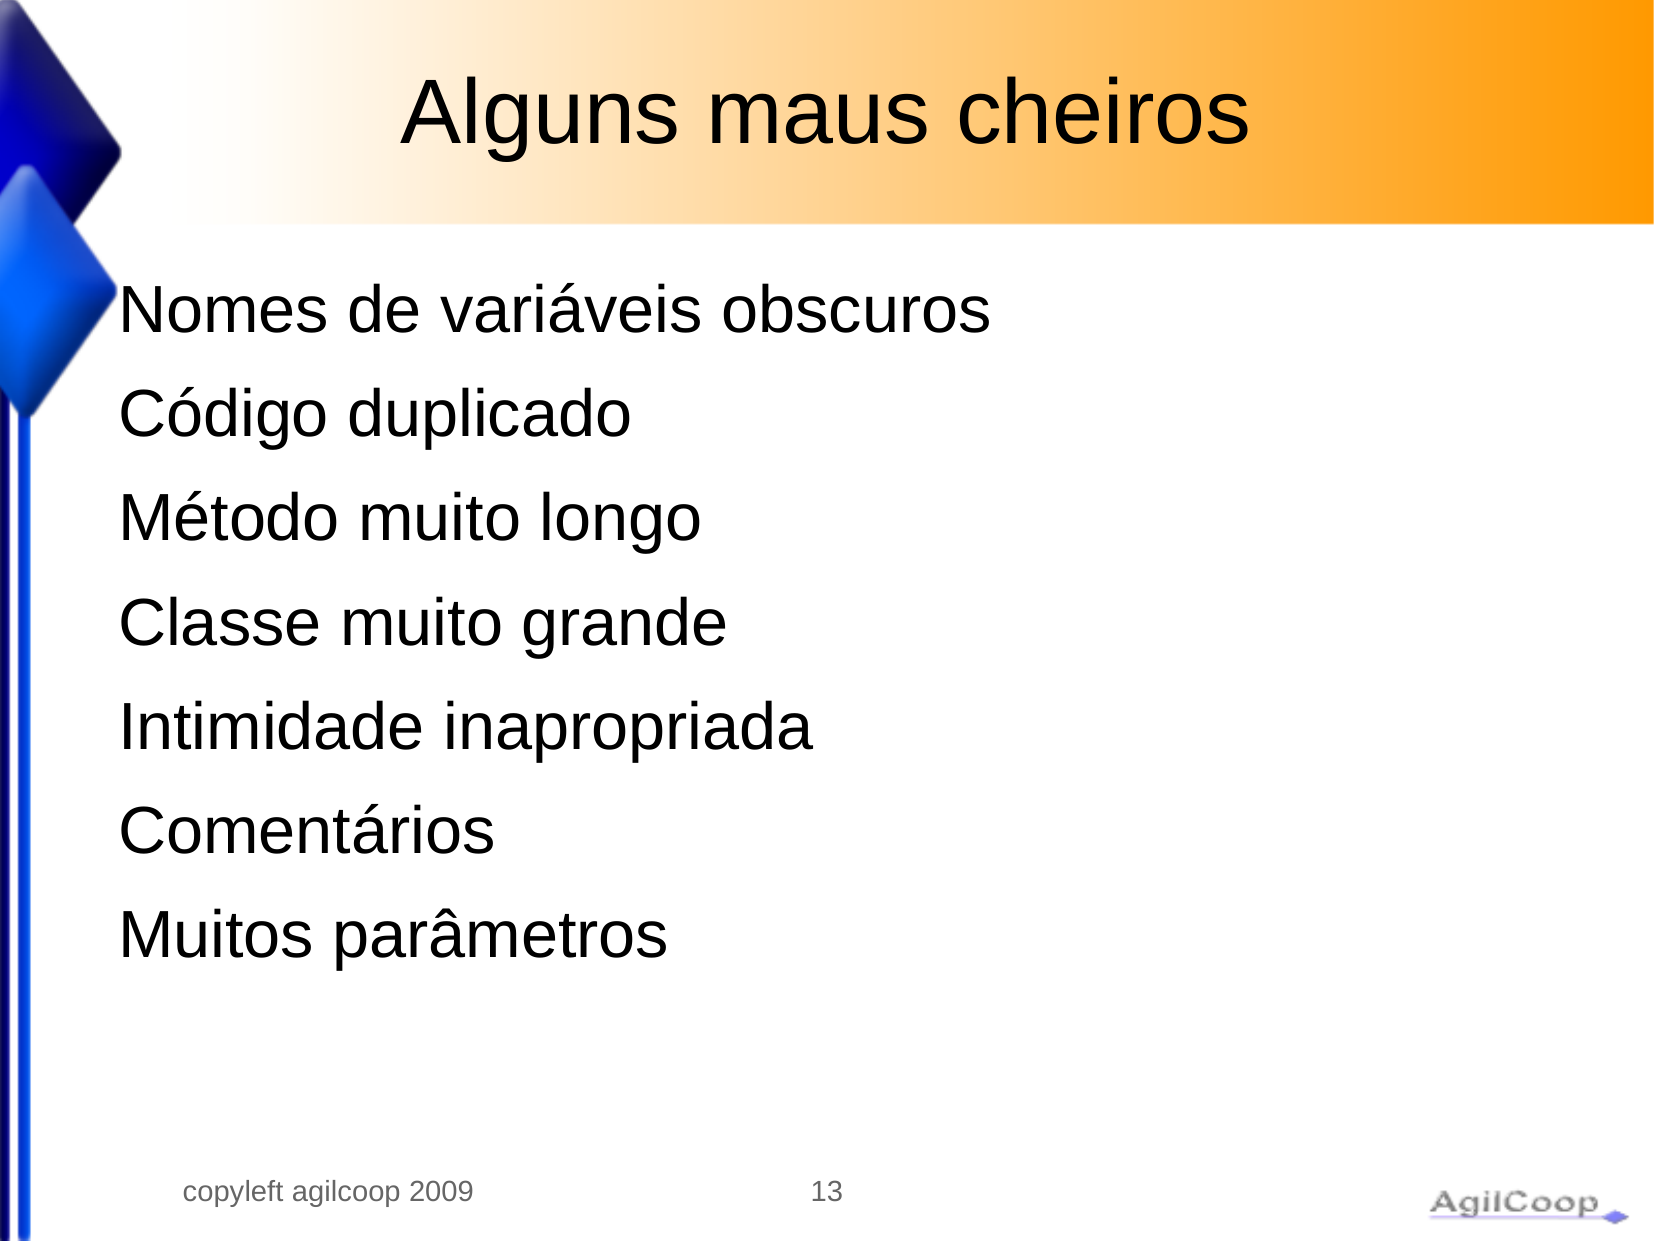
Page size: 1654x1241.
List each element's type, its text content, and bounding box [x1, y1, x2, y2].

picture [0, 0, 1654, 1241]
title Alguns maus cheiros [82, 8, 1571, 216]
list Nomes de variáveis obscuros Código duplicado Método muito longo Classe muito grande Intimidade inapropriada Comentários Muitos parâmetros [118, 271, 1607, 1123]
